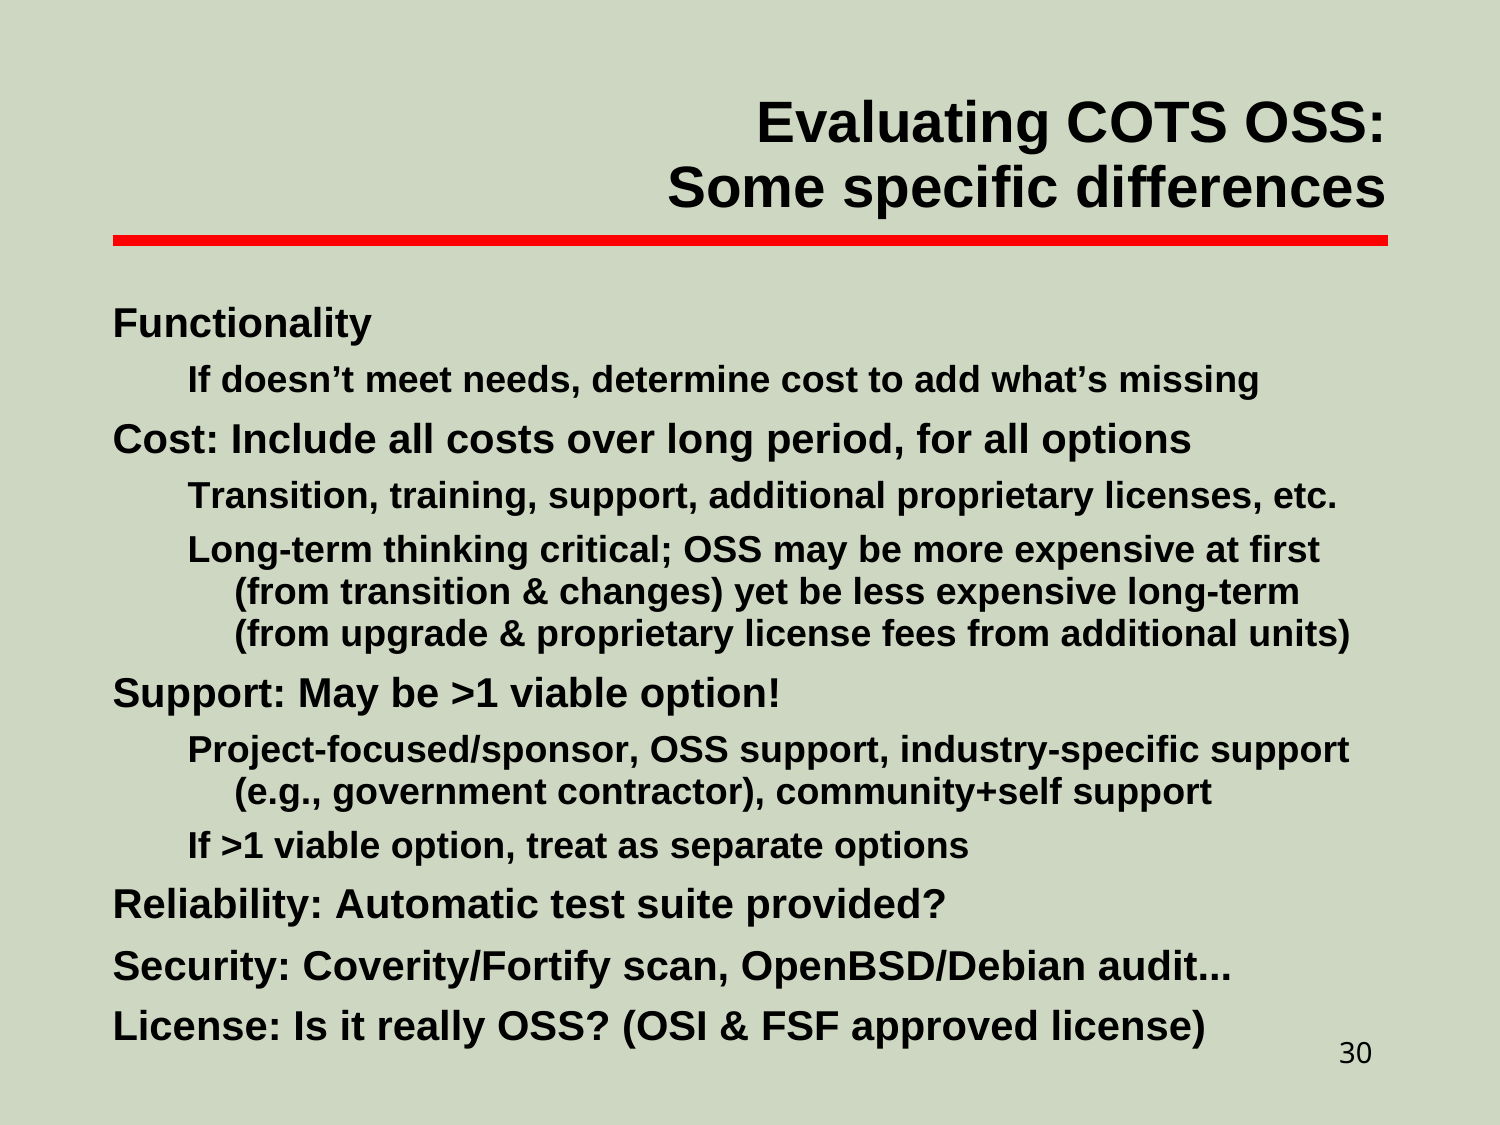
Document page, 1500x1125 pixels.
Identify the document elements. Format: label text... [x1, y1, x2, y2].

title Evaluating COTS OSS: Some specific differences [337, 89, 1388, 220]
list Functionality If doesn’t meet needs, determine cost to add what’s missing Cost: Include all costs over long period, for all options Transition, training, support, additional proprietary licenses, etc. Long-term thinking critical; OSS may be more expensive at first (from transition & changes) yet be less expensive long-term (from upgrade & proprietary license fees from additional units) Support: May be >1 viable option! Project-focused/sponsor, OSS support, industry-specific support (e.g., government contractor), community+self support If >1 viable option, treat as separate options Reliability: Automatic test suite provided? Security: Coverity/Fortify scan, OpenBSD/Debian audit... License: Is it really OSS? (OSI & FSF approved license) [112, 299, 1388, 1084]
